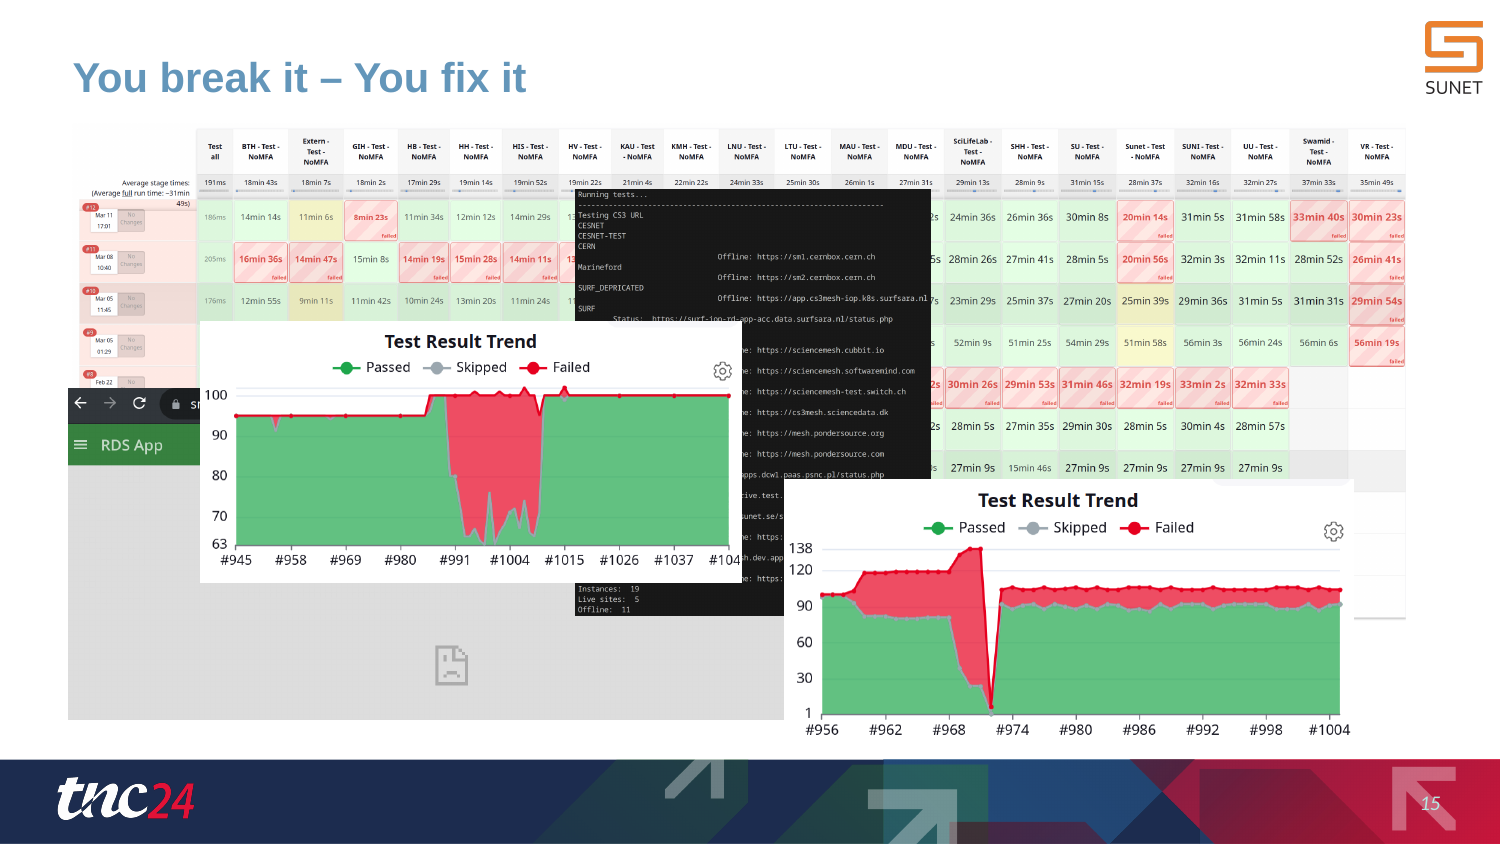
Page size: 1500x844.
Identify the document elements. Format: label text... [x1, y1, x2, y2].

picture [68, 123, 1406, 754]
title You break it – You fix it [57, 21, 1442, 136]
picture [1425, 21, 1483, 94]
picture [57, 777, 225, 823]
